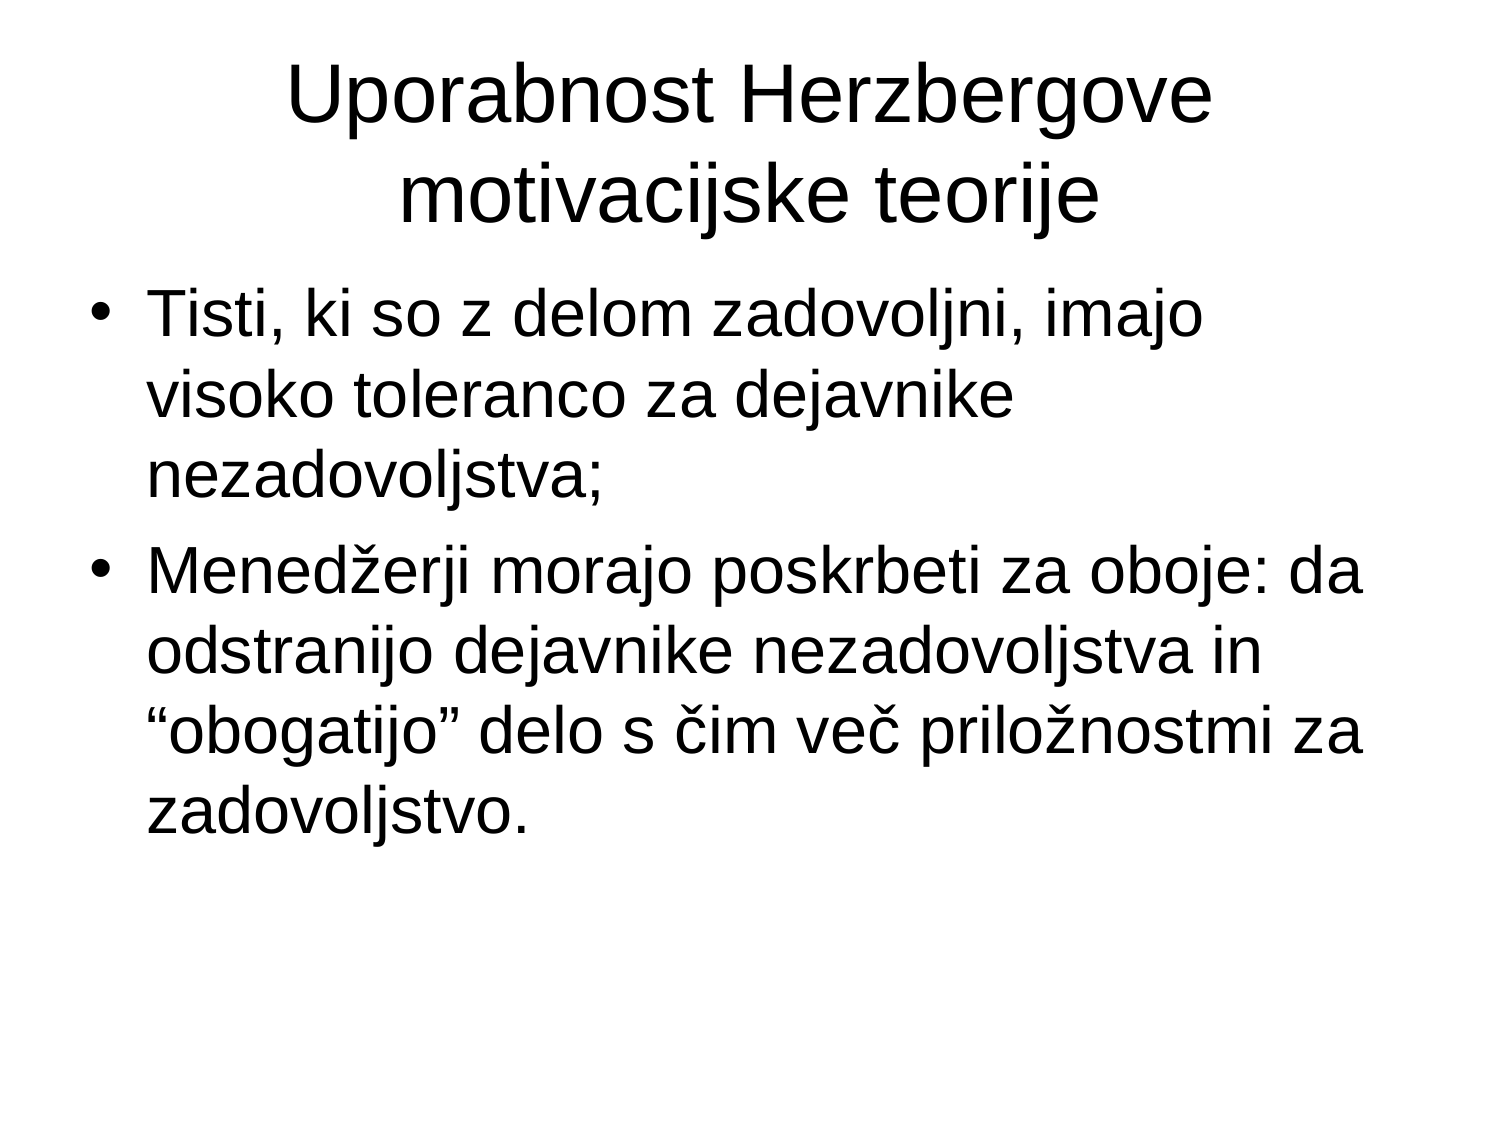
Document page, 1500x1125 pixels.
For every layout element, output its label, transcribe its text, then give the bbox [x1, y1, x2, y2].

list Tisti, ki so z delom zadovoljni, imajo visoko toleranco za dejavnike nezadovoljstva; Menedžerji morajo poskrbeti za oboje: da odstranijo dejavnike nezadovoljstva in “obogatijo” delo s čim več priložnostmi za zadovoljstvo. [75, 262, 1426, 1006]
title Uporabnost Herzbergove motivacijske teorije [75, 31, 1426, 247]
